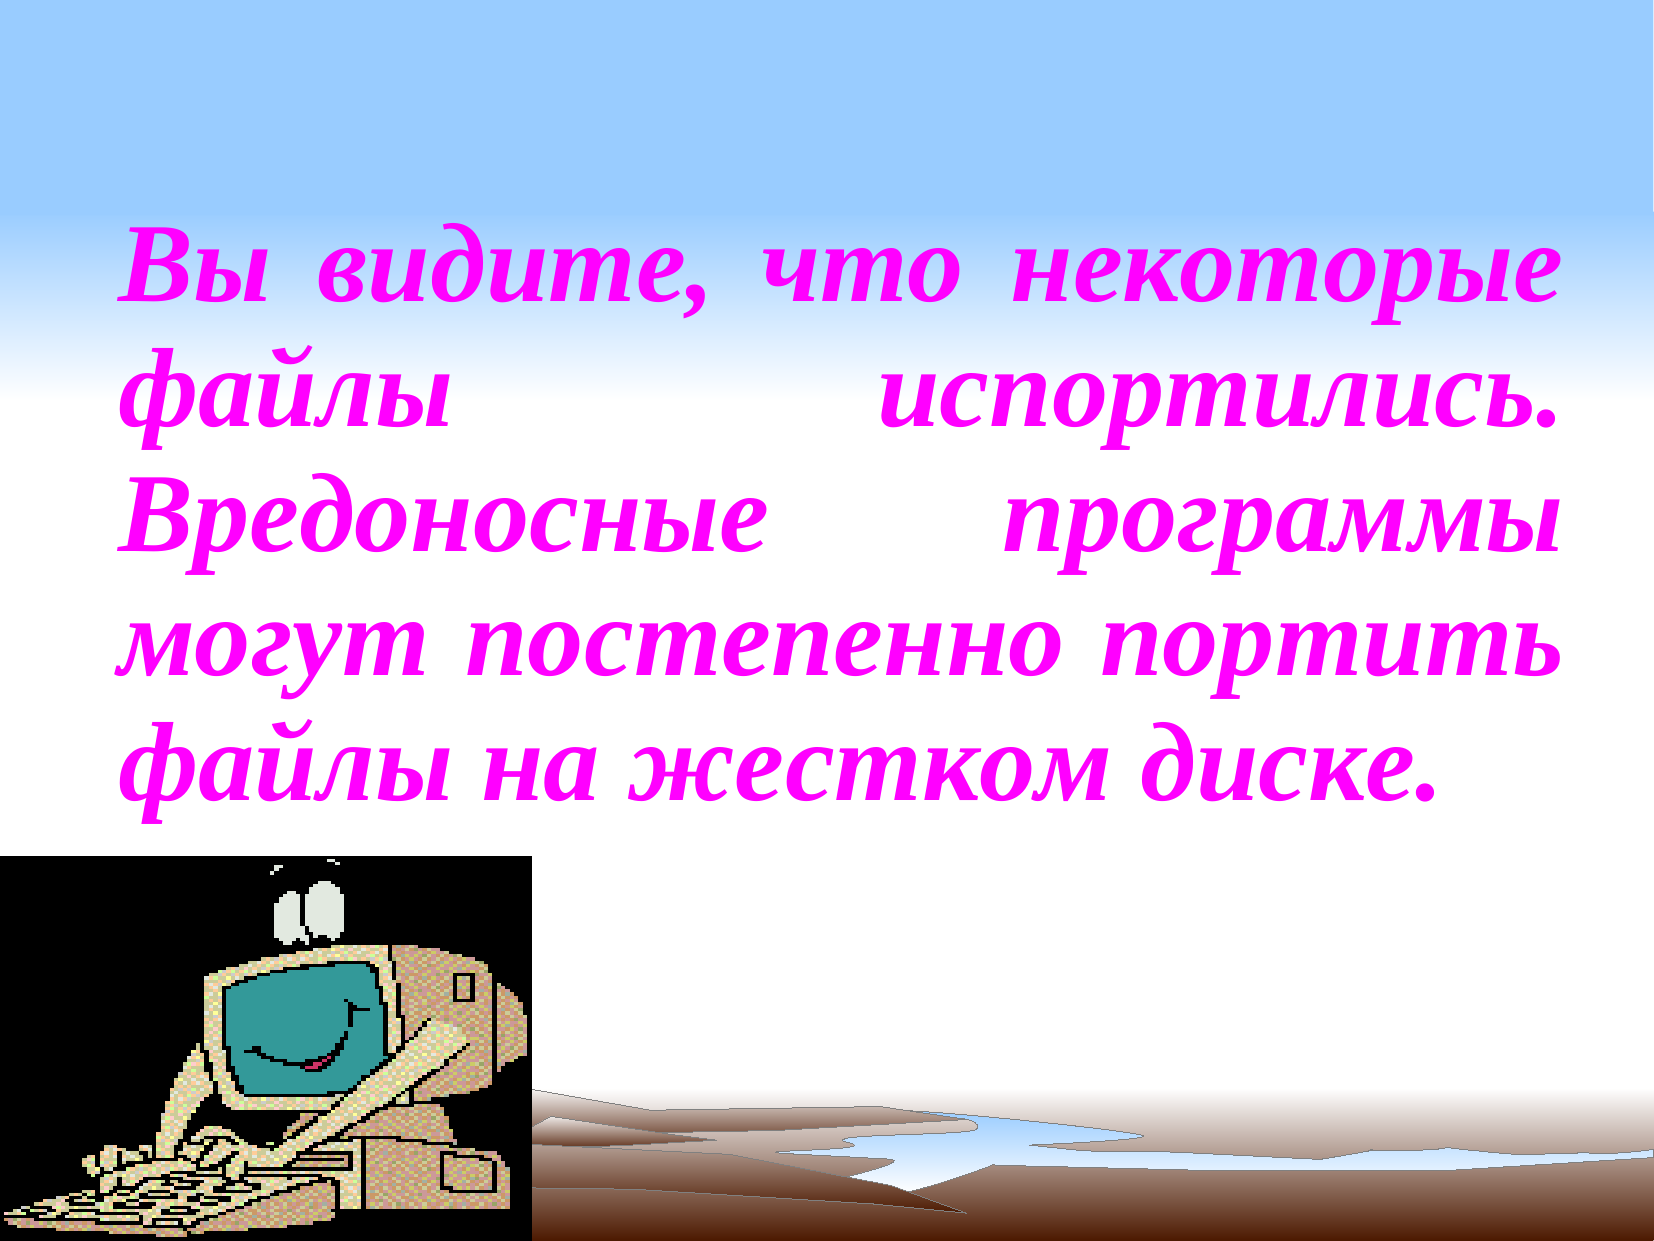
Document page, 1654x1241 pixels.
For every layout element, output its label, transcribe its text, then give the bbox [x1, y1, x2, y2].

text_box Вы видите, что некоторые файлы испортились. Вредоносные программы могут постепенно портить файлы на жестком диске. [118, 199, 1565, 827]
picture [0, 856, 532, 1241]
